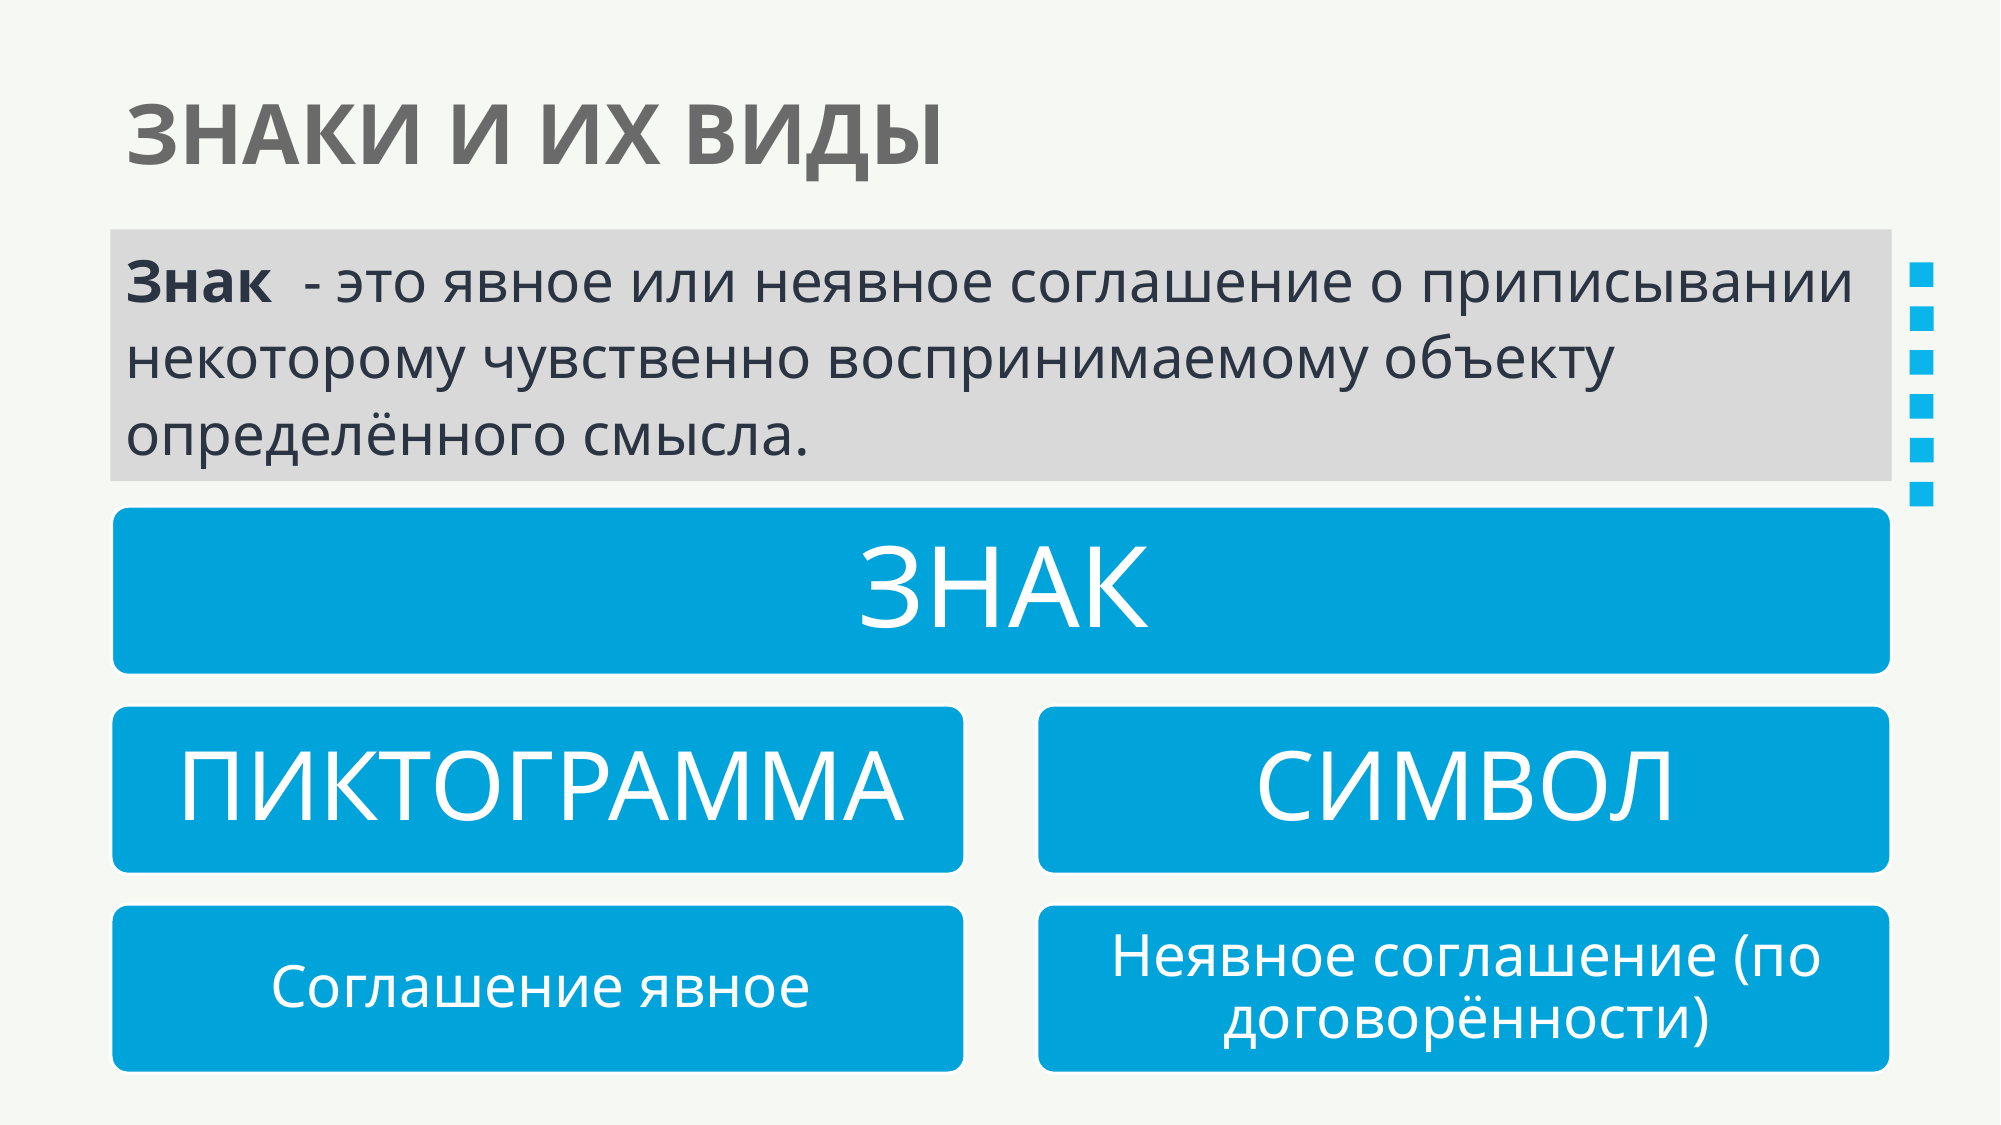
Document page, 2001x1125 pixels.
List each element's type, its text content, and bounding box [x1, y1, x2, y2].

list Знак - это явное или неявное соглашение о приписывании некоторому чувственно воспринимаемому объекту определённого смысла. [110, 229, 1892, 482]
text_box ПИКТОГРАММА [110, 705, 966, 875]
text_box Неявное соглашение (по договорённости) [1036, 904, 1891, 1074]
title ЗНАКИ И ИХ ВИДЫ [110, 67, 1892, 208]
text_box Соглашение явное [110, 904, 966, 1074]
text_box ЗНАК [111, 506, 1892, 676]
text_box СИМВОЛ [1036, 705, 1891, 875]
